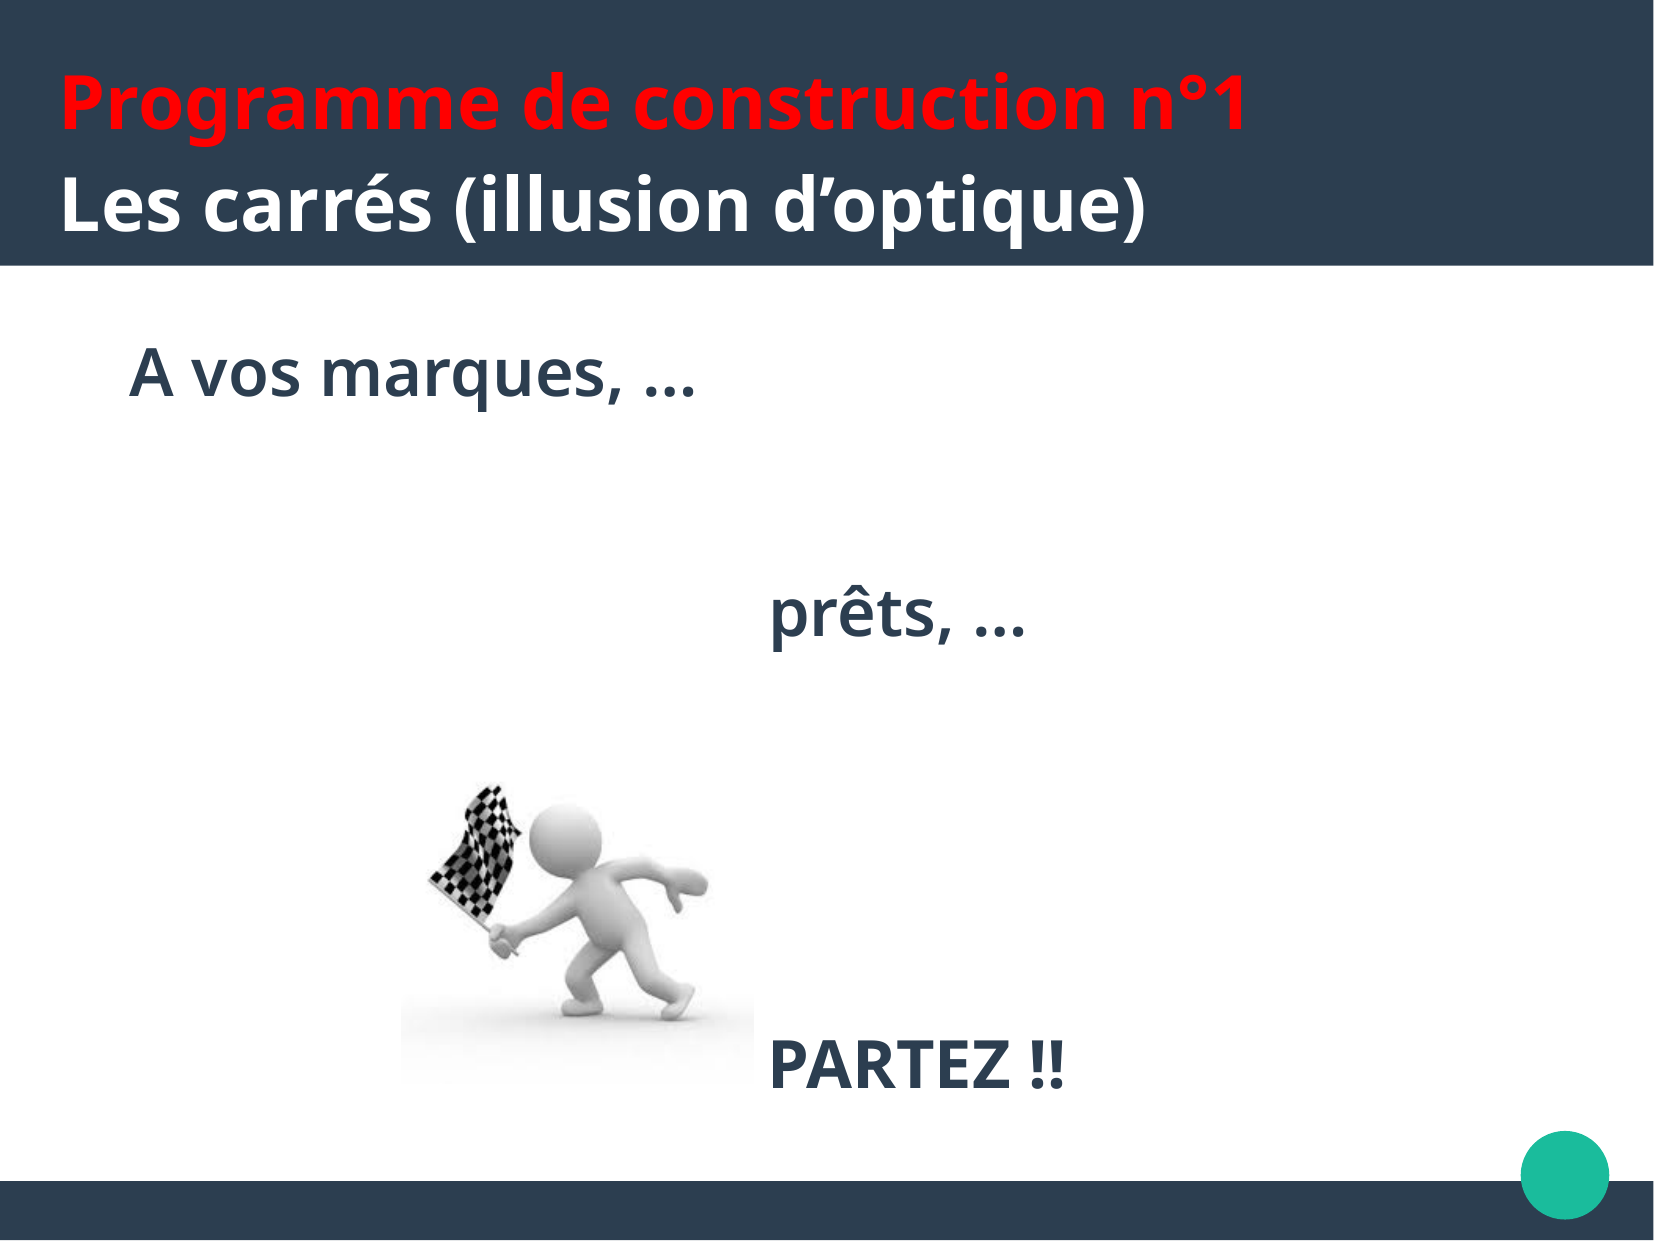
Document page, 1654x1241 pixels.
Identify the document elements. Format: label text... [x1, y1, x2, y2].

list A vos marques, … prêts, … PARTEZ !! [59, 324, 1595, 1152]
picture [401, 732, 754, 1084]
title Programme de construction n°1 Les carrés (illusion d’optique) [59, 49, 1595, 207]
